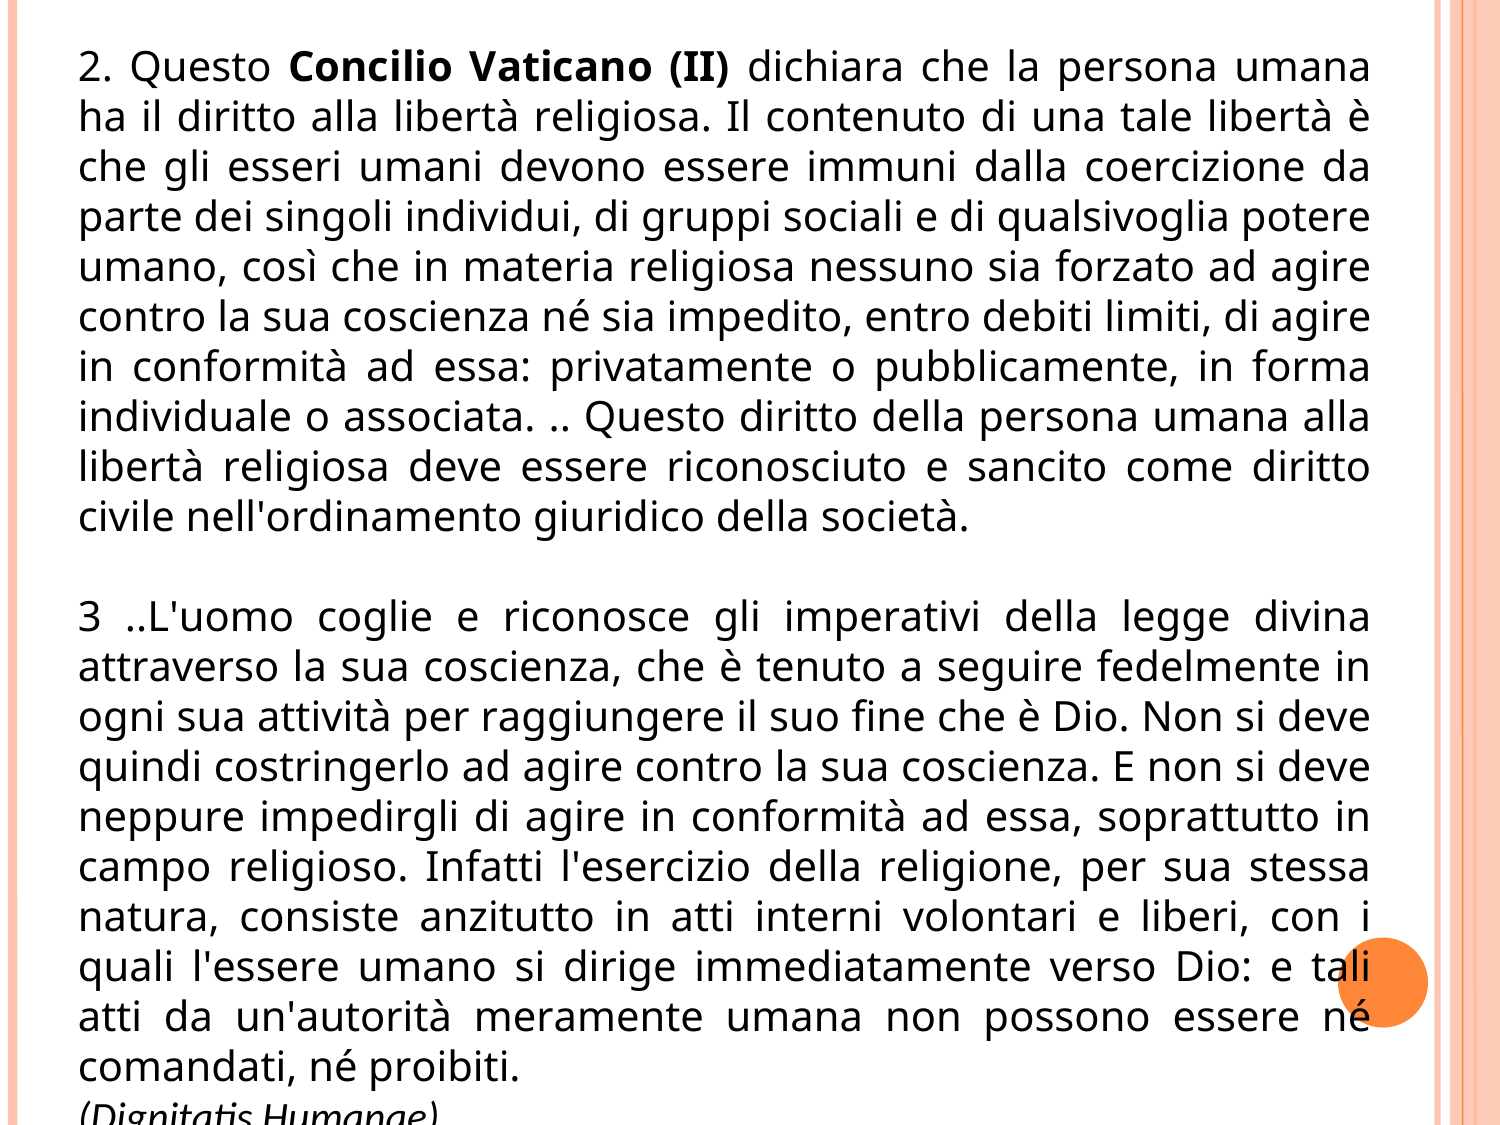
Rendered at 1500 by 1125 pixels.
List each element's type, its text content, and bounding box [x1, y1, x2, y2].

text_box 2. Questo Concilio Vaticano (II) dichiara che la persona umana ha il diritto alla libertà religiosa. Il contenuto di una tale libertà è che gli esseri umani devono essere immuni dalla coercizione da parte dei singoli individui, di gruppi sociali e di qualsivoglia potere umano, così che in materia religiosa nessuno sia forzato ad agire contro la sua coscienza né sia impedito, entro debiti limiti, di agire in conformità ad essa: privatamente o pubblicamente, in forma individuale o associata. .. Questo diritto della persona umana alla libertà religiosa deve essere riconosciuto e sancito come diritto civile nell'ordinamento giuridico della società. 3 ..L'uomo coglie e riconosce gli imperativi della legge divina attraverso la sua coscienza, che è tenuto a seguire fedelmente in ogni sua attività per raggiungere il suo fine che è Dio. Non si deve quindi costringerlo ad agire contro la sua coscienza. E non si deve neppure impedirgli di agire in conformità ad essa, soprattutto in campo religioso. Infatti l'esercizio della religione, per sua stessa natura, consiste anzitutto in atti interni volontari e liberi, con i quali l'essere umano si dirige immediatamente verso Dio: e tali atti da un'autorità meramente umana non possono essere né comandati, né proibiti. (Dignitatis Humanae) [62, 32, 1388, 1125]
